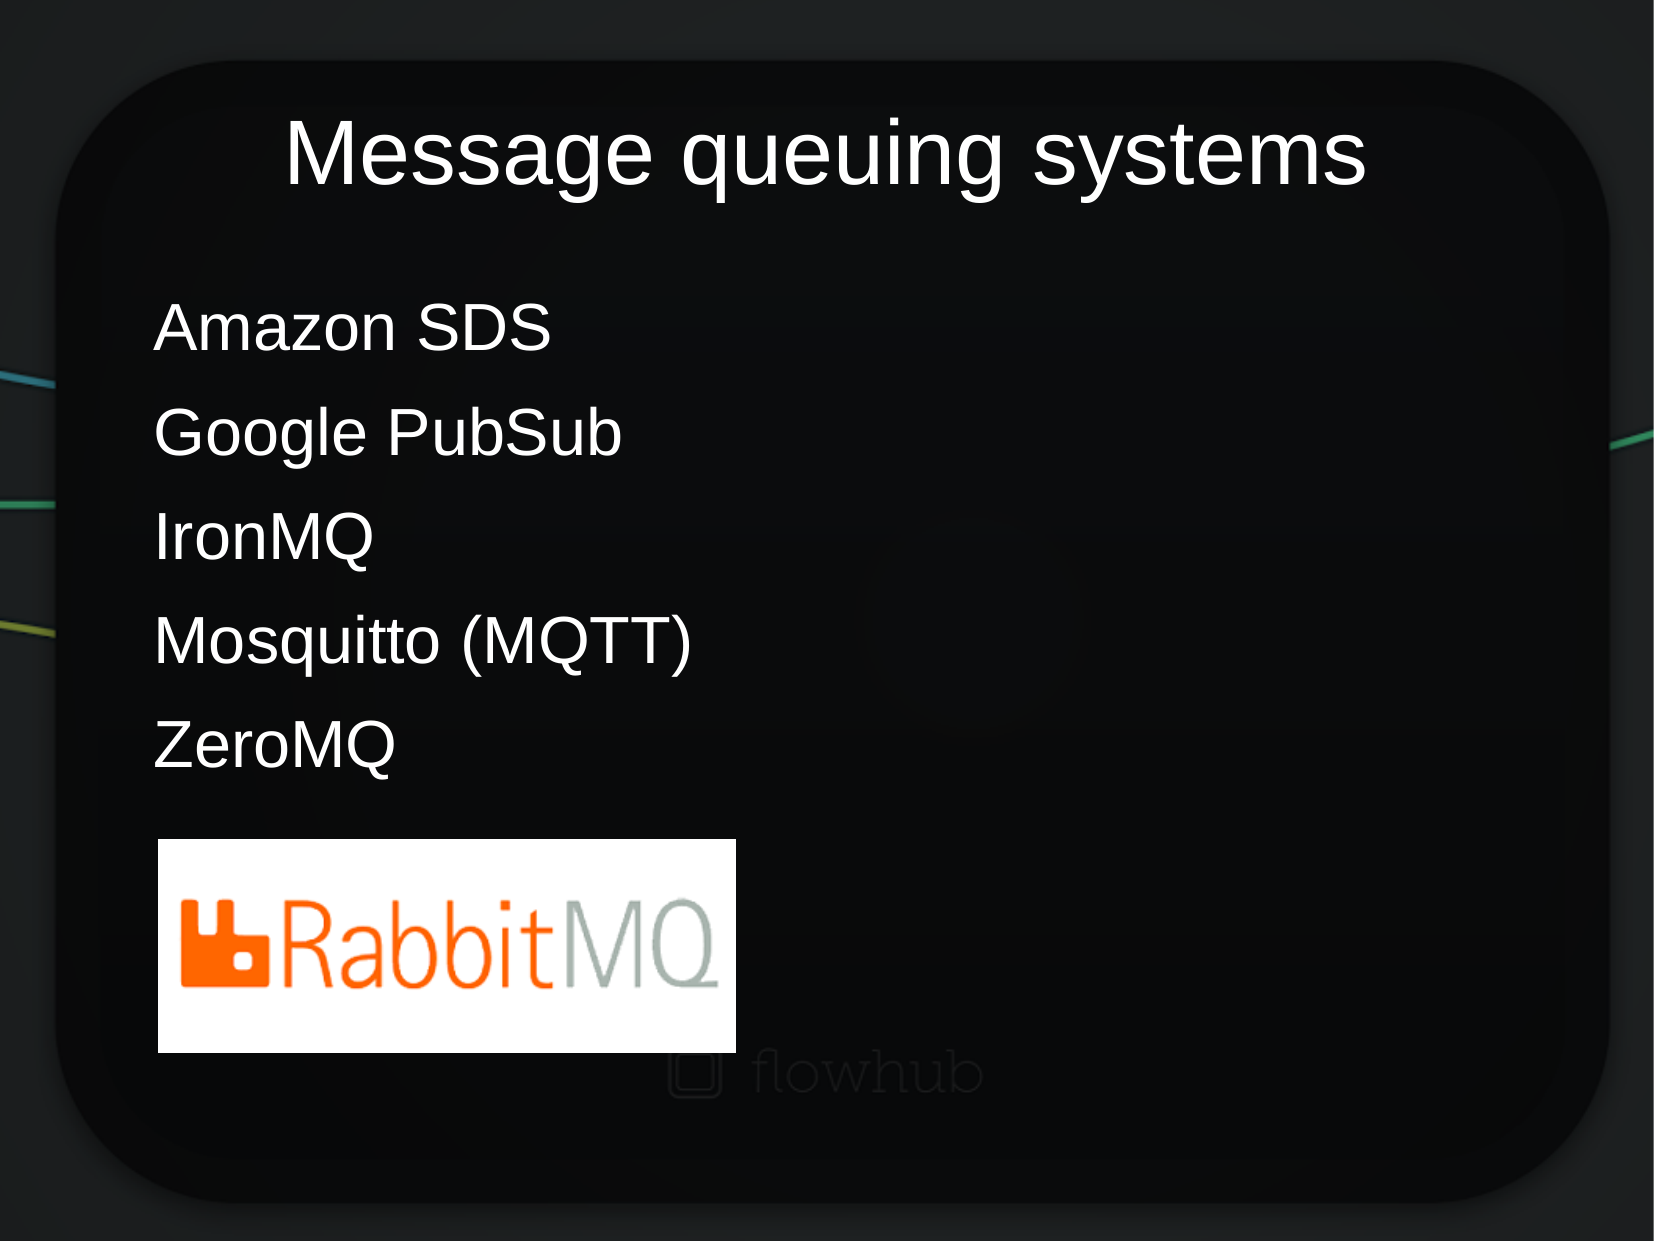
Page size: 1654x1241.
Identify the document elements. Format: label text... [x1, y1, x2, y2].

list Amazon SDS Google PubSub IronMQ Mosquitto (MQTT) ZeroMQ …. [82, 290, 1571, 1010]
picture [0, 0, 1654, 1241]
title Message queuing systems [82, 49, 1571, 257]
